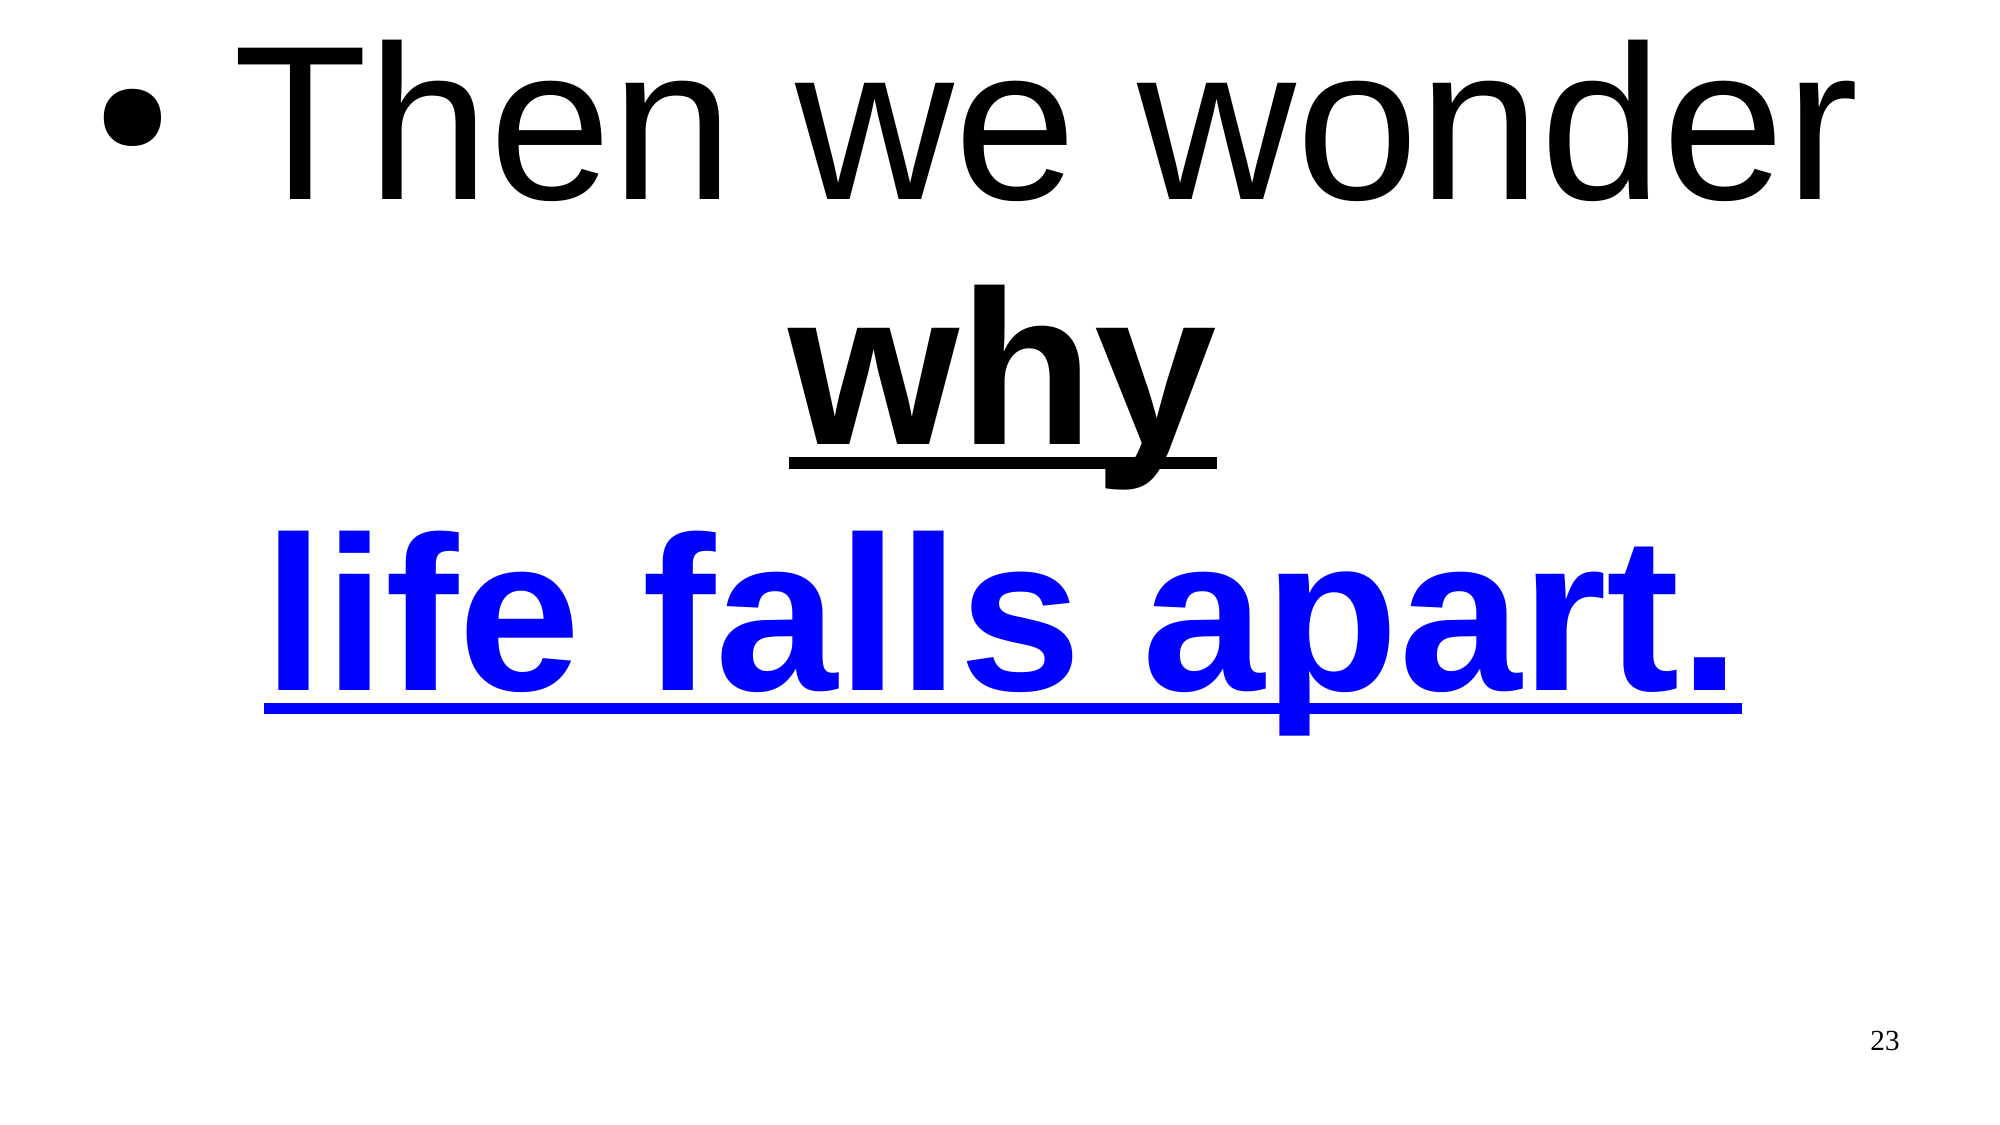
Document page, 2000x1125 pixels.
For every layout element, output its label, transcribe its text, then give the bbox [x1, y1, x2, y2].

list Then we wonder why life falls apart. [0, 0, 1996, 1123]
